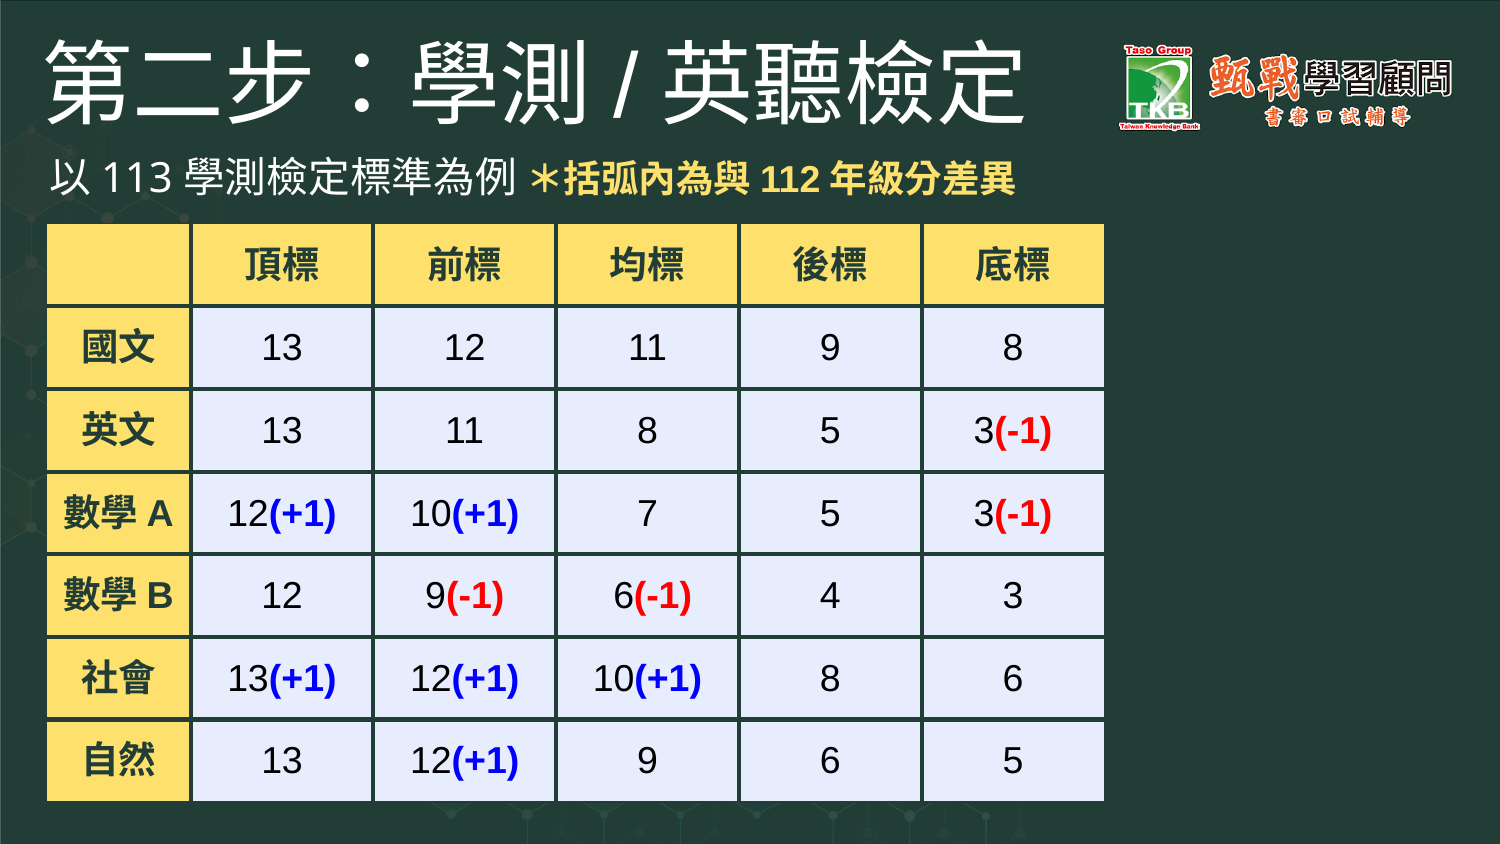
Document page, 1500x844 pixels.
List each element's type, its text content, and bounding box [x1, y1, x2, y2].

table_header 後標 [741, 224, 920, 304]
table_cell 12 [375, 308, 554, 387]
table_cell 12(+1) [375, 722, 554, 801]
table_cell 12(+1) [193, 474, 371, 552]
table_cell 13(+1) [193, 639, 371, 717]
table_cell 5 [741, 474, 920, 552]
table_cell 6(-1) [558, 556, 737, 635]
table_header 均標 [558, 224, 737, 304]
table_cell 數學A [47, 474, 189, 552]
table_cell 5 [924, 722, 1104, 801]
table_cell 3 [924, 556, 1104, 635]
table_cell 國文 [47, 308, 189, 387]
table_cell 8 [924, 308, 1104, 387]
table_cell 7 [558, 474, 737, 552]
picture [0, 0, 1500, 844]
table_cell 13 [193, 722, 371, 801]
table_cell 9(-1) [375, 556, 554, 635]
table_header 頂標 [193, 224, 371, 304]
table_header 底標 [924, 224, 1104, 304]
table_cell 10(+1) [375, 474, 554, 552]
table_cell 13 [193, 391, 371, 470]
table_cell 9 [741, 308, 920, 387]
table_cell 6 [924, 639, 1104, 717]
table_cell 3(-1) [924, 391, 1104, 470]
table_cell 11 [558, 308, 737, 387]
table_cell 10(+1) [558, 639, 737, 717]
table_cell 9 [558, 722, 737, 801]
table_cell 8 [558, 391, 737, 470]
table_cell 自然 [47, 722, 189, 801]
table_cell 5 [741, 391, 920, 470]
table_cell 8 [741, 639, 920, 717]
table_cell 3(-1) [924, 474, 1104, 552]
title 第二步：學測/英聽檢定 [26, 10, 1424, 153]
table_cell 12 [193, 556, 371, 635]
table_header 前標 [375, 224, 554, 304]
table_cell 英文 [47, 391, 189, 470]
table_cell 12(+1) [375, 639, 554, 717]
table_cell 13 [193, 308, 371, 387]
text_box 以113學測檢定標準為例 ＊括弧內為與112年級分差異 [34, 143, 1089, 209]
table_cell 數學B [47, 556, 189, 635]
table_cell 6 [741, 722, 920, 801]
table_header [47, 224, 189, 304]
table_cell 11 [375, 391, 554, 470]
table_cell 社會 [47, 639, 189, 717]
table_cell 4 [741, 556, 920, 635]
